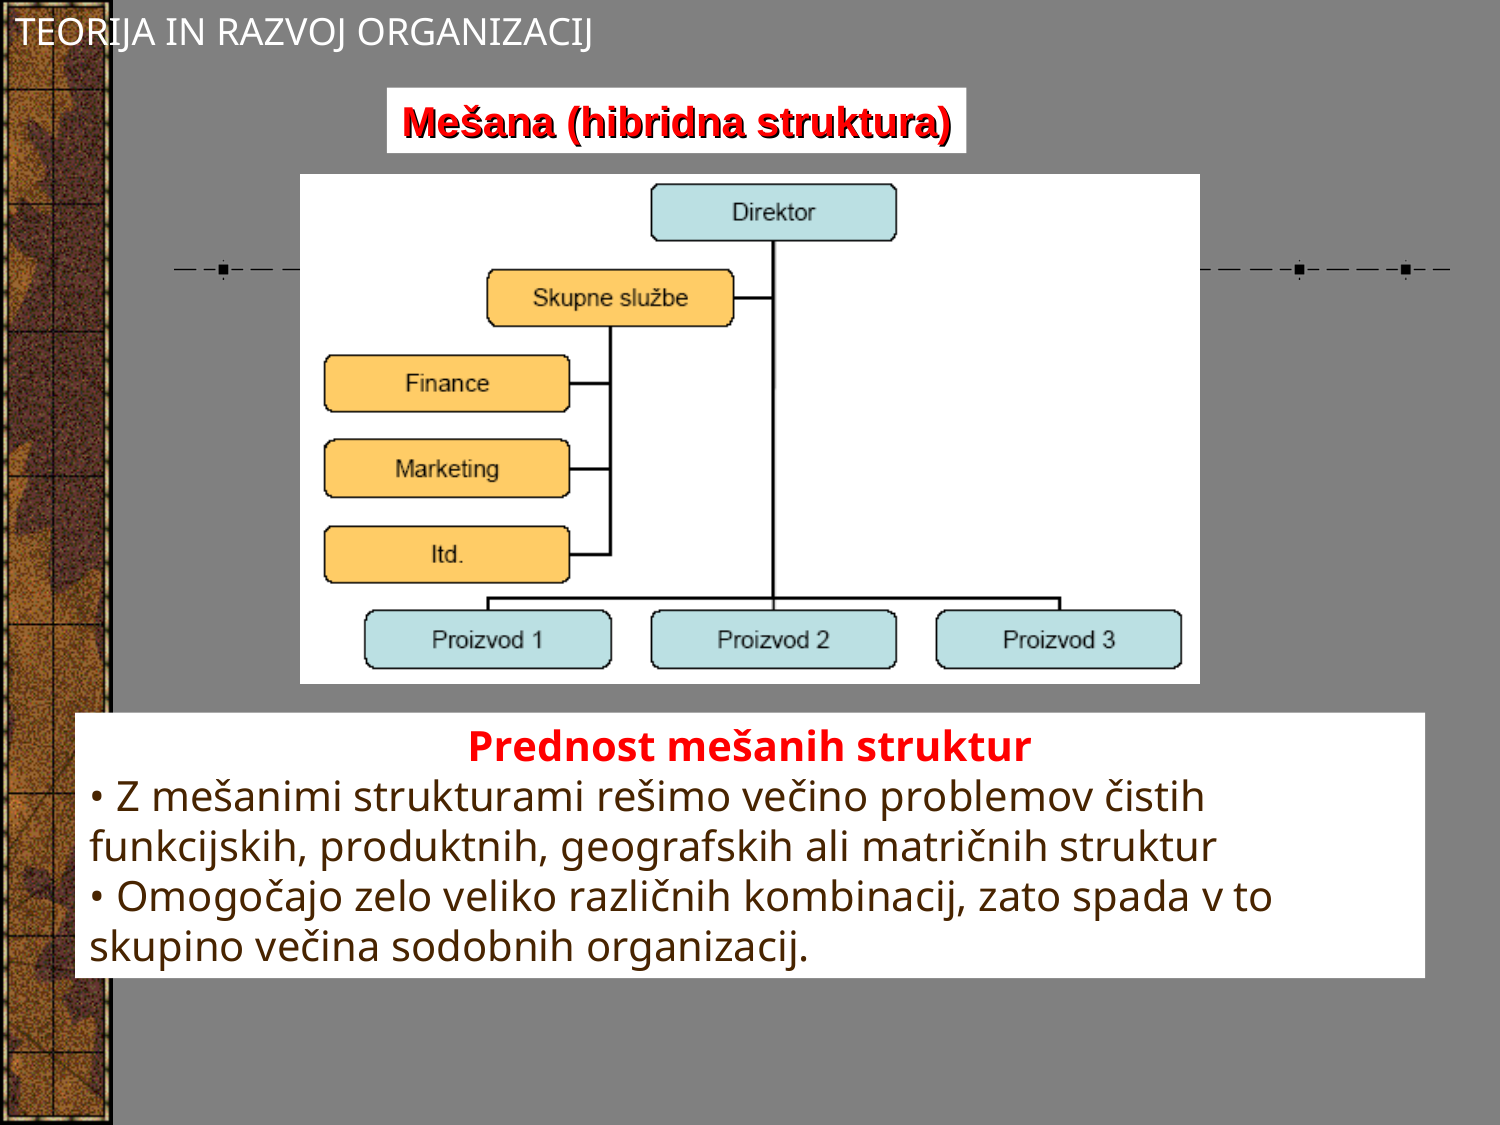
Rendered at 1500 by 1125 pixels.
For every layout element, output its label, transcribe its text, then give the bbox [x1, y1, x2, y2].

text_box Mešana (hibridna struktura) [386, 87, 967, 154]
picture [0, 61, 113, 1125]
text_box Prednost mešanih struktur • Z mešanimi strukturami rešimo večino problemov čistih funkcijskih, produktnih, geografskih ali matričnih struktur • Omogočajo zelo veliko različnih kombinacij, zato spada v to skupino večina sodobnih organizacij. [75, 712, 1426, 979]
picture [174, 174, 1450, 684]
text_box TEORIJA IN RAZVOJ ORGANIZACIJ [0, 0, 813, 61]
